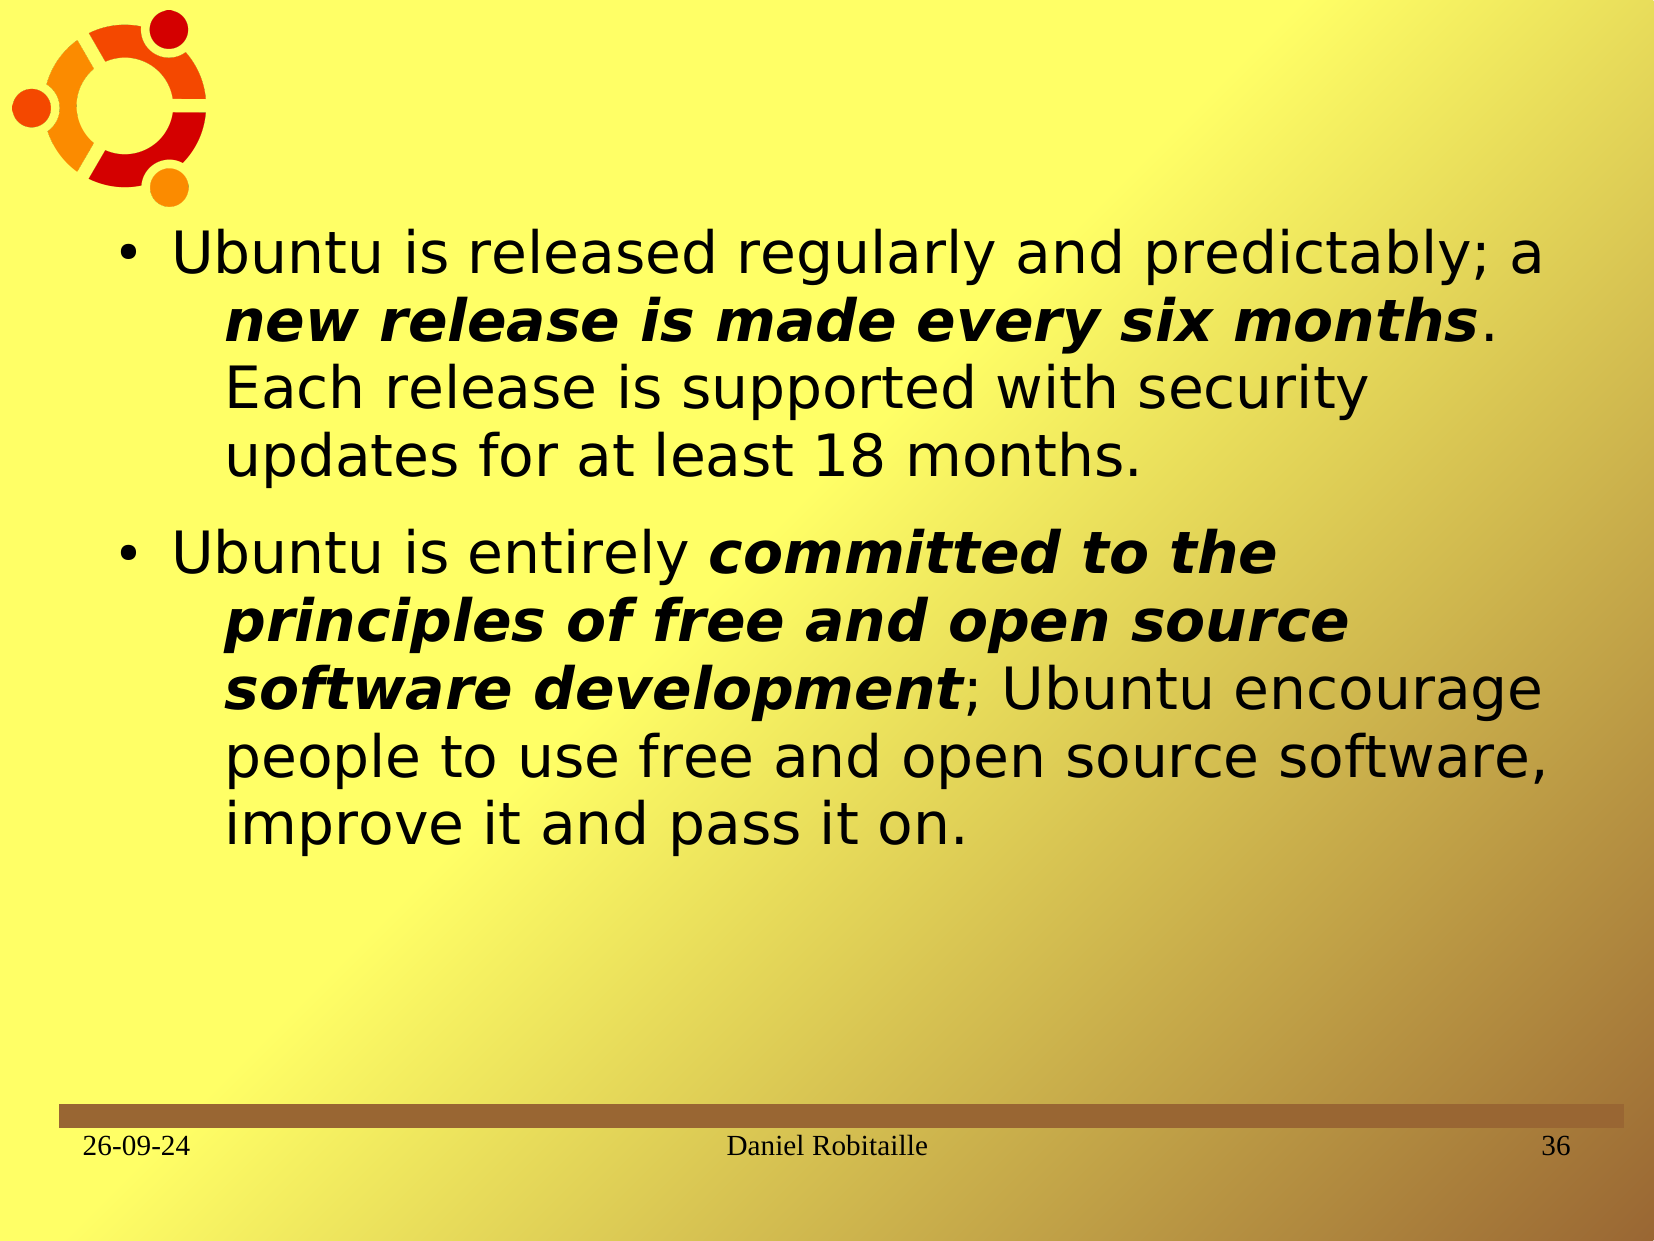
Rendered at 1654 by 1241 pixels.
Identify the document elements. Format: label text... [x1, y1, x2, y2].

picture [12, 10, 207, 207]
list Ubuntu is released regularly and predictably; a new release is made every six months. Each release is supported with security updates for at least 18 months. Ubuntu is entirely committed to the principles of free and open source software development; Ubuntu encourage people to use free and open source software, improve it and pass it on. [82, 219, 1571, 1038]
